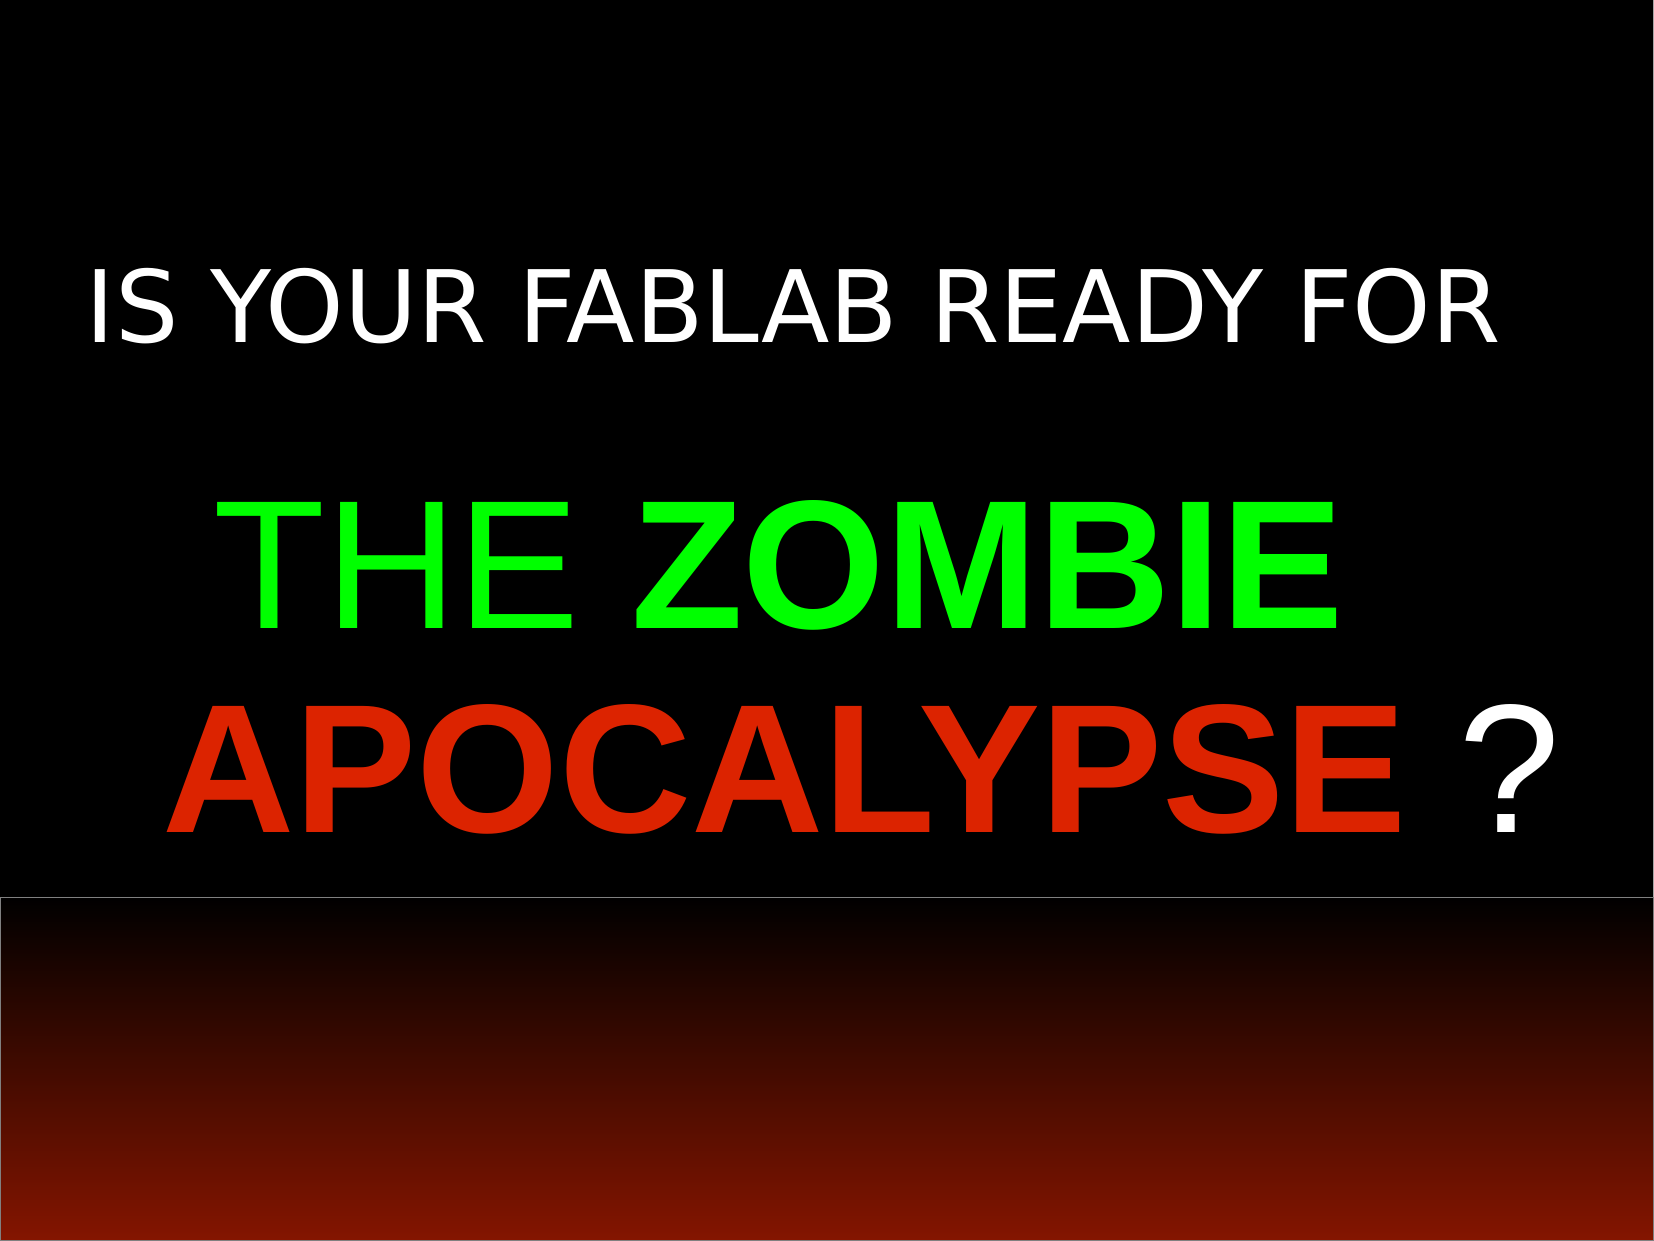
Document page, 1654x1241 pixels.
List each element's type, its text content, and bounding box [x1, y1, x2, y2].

text_box IS YOUR FABLAB READY FOR [70, 242, 1619, 374]
text_box THE ZOMBIE APOCALYPSE ? [147, 454, 1601, 1117]
